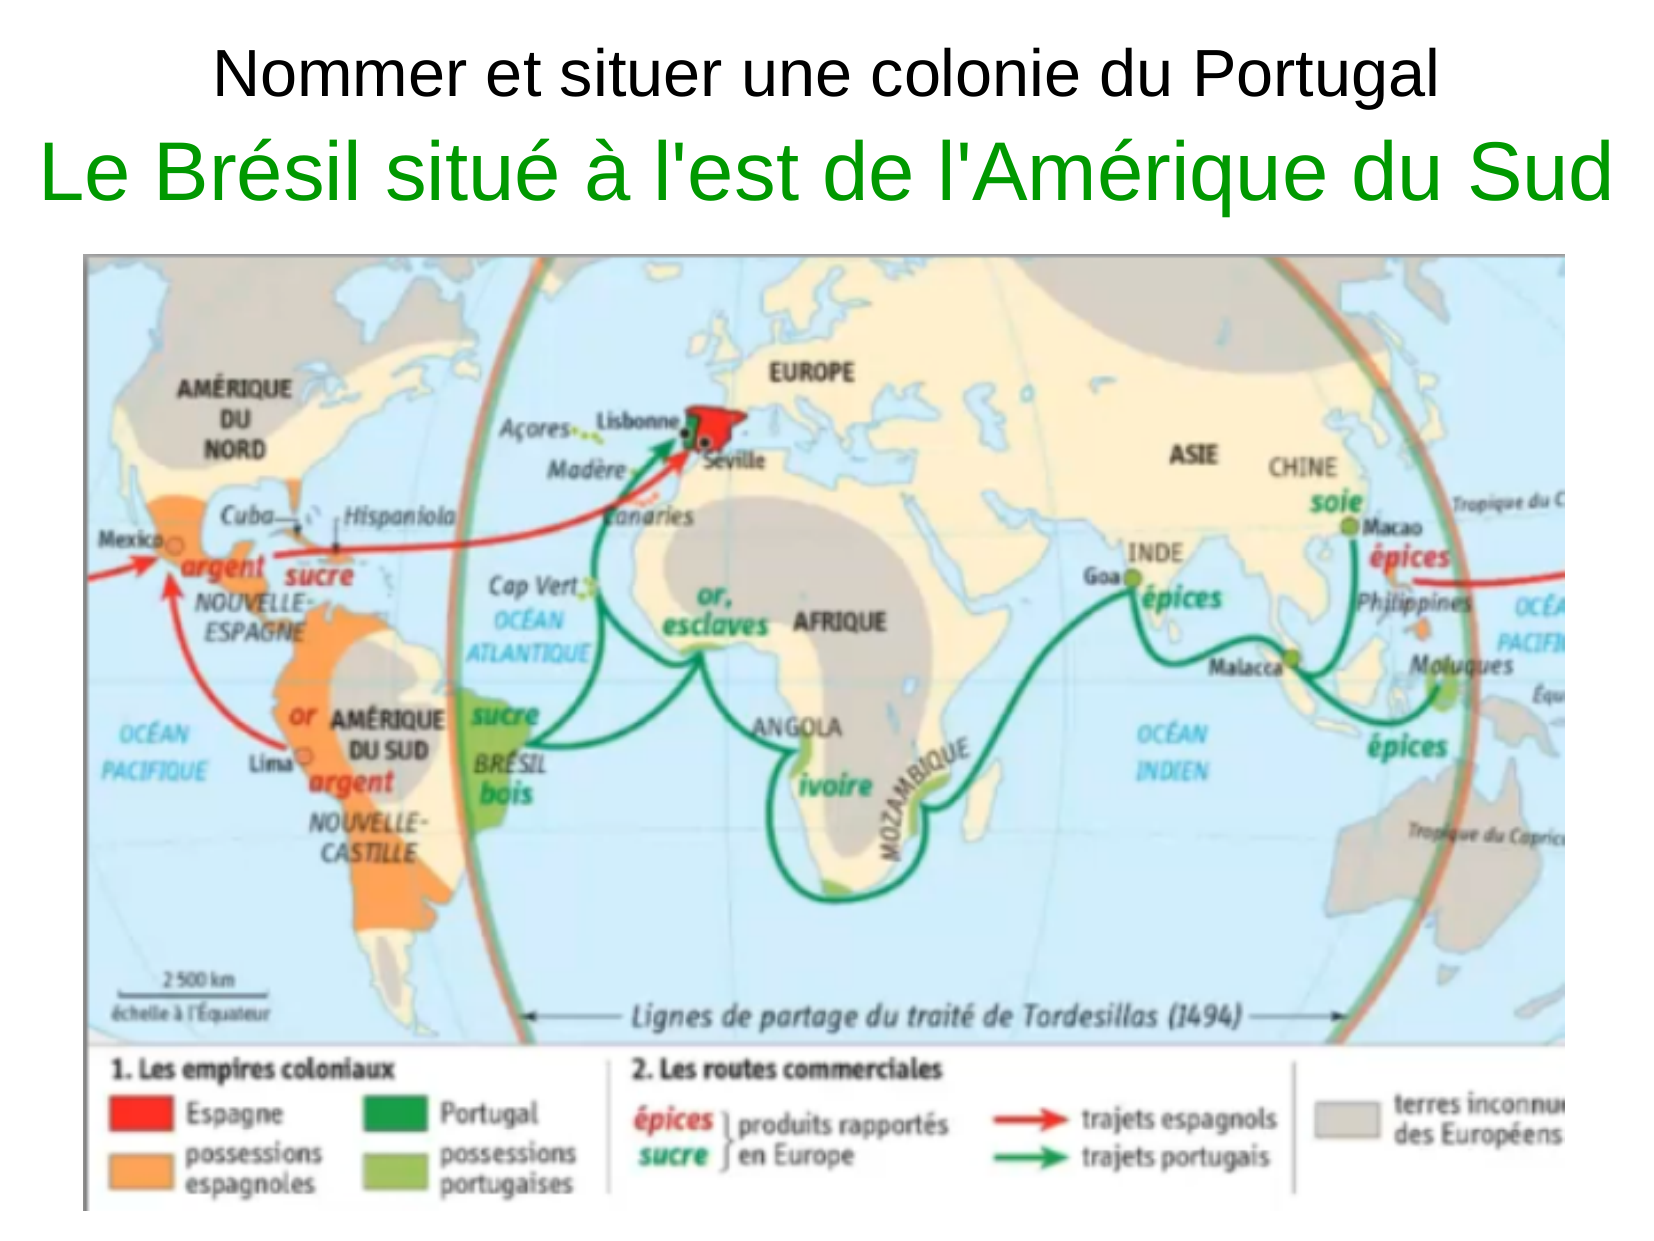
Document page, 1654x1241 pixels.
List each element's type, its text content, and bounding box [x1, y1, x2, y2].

text_box Nommer et situer une colonie du Portugal [0, 28, 1654, 118]
text_box Le Brésil situé à l'est de l'Amérique du Sud [0, 118, 1654, 398]
picture [83, 254, 1565, 1211]
